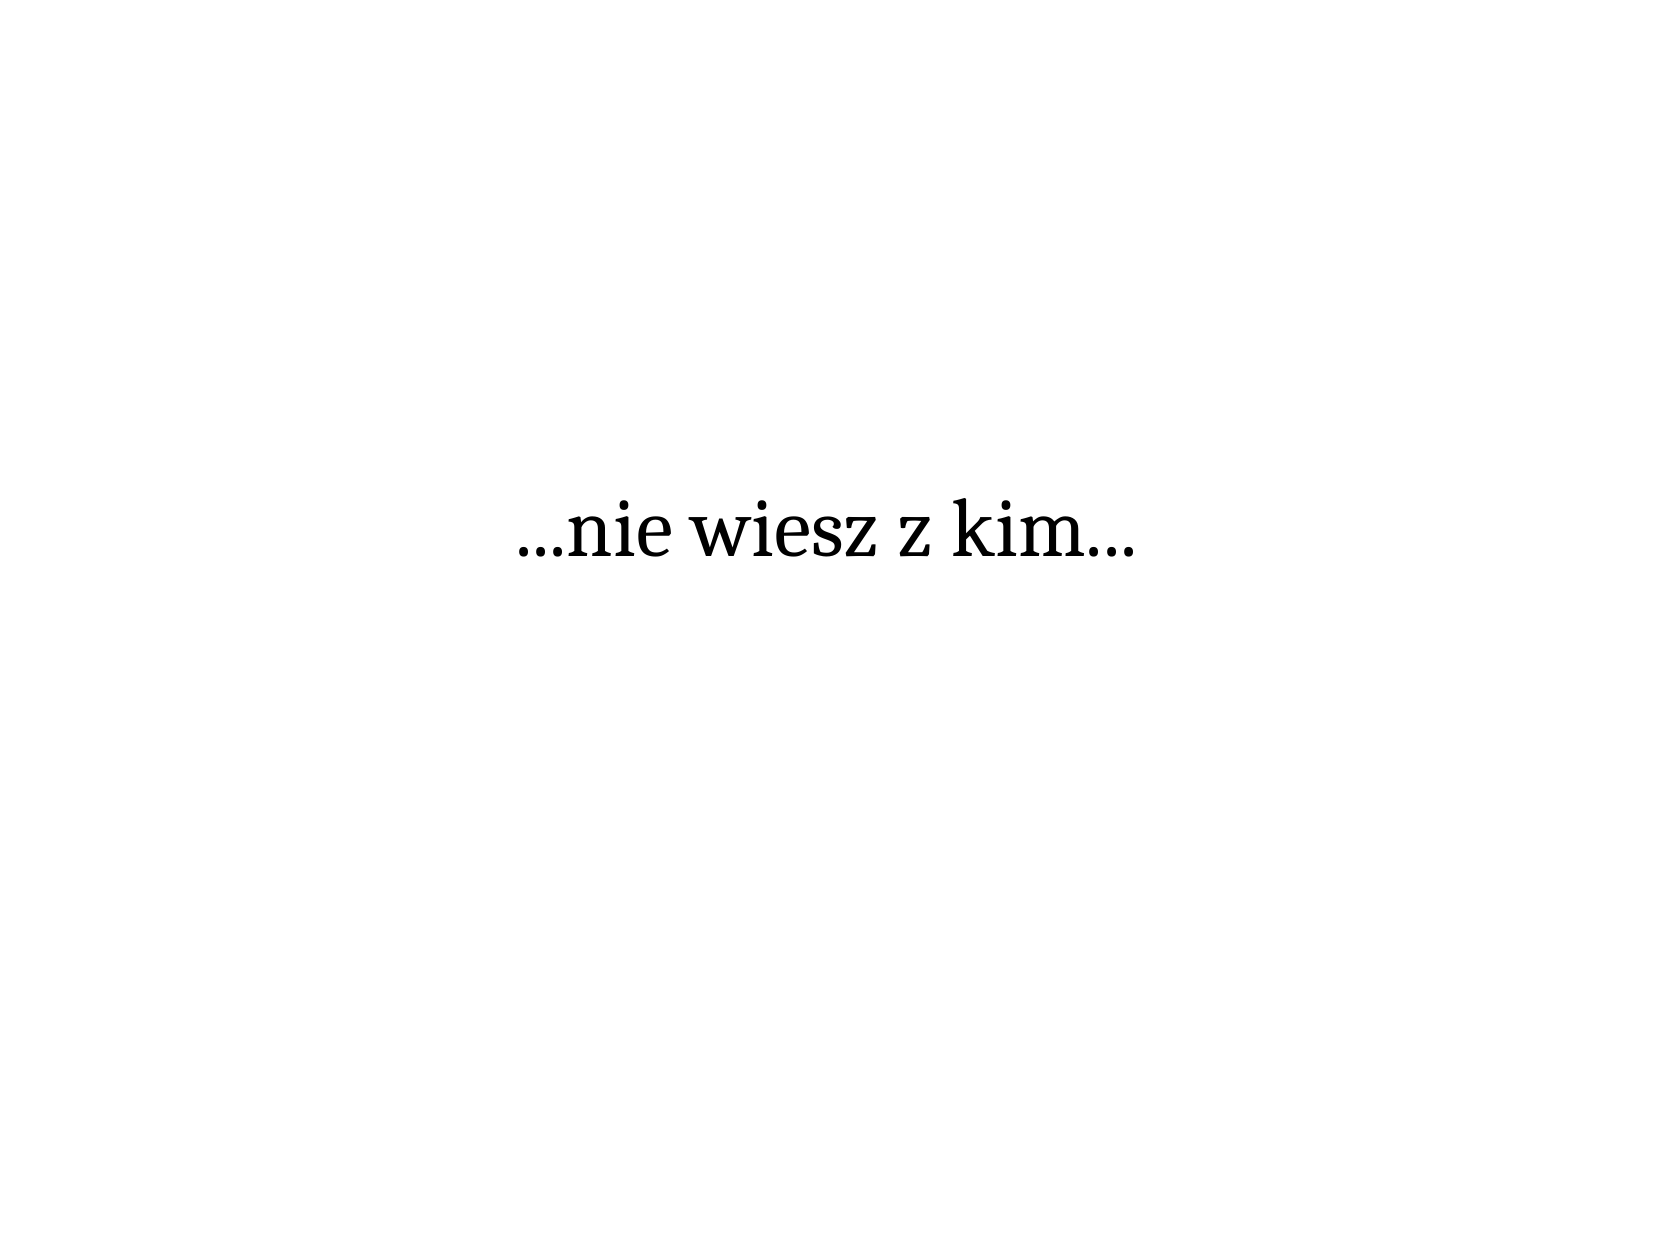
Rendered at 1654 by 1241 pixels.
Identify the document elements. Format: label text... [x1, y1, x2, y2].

subtitle ...nie wiesz z kim... [82, 49, 1571, 1010]
